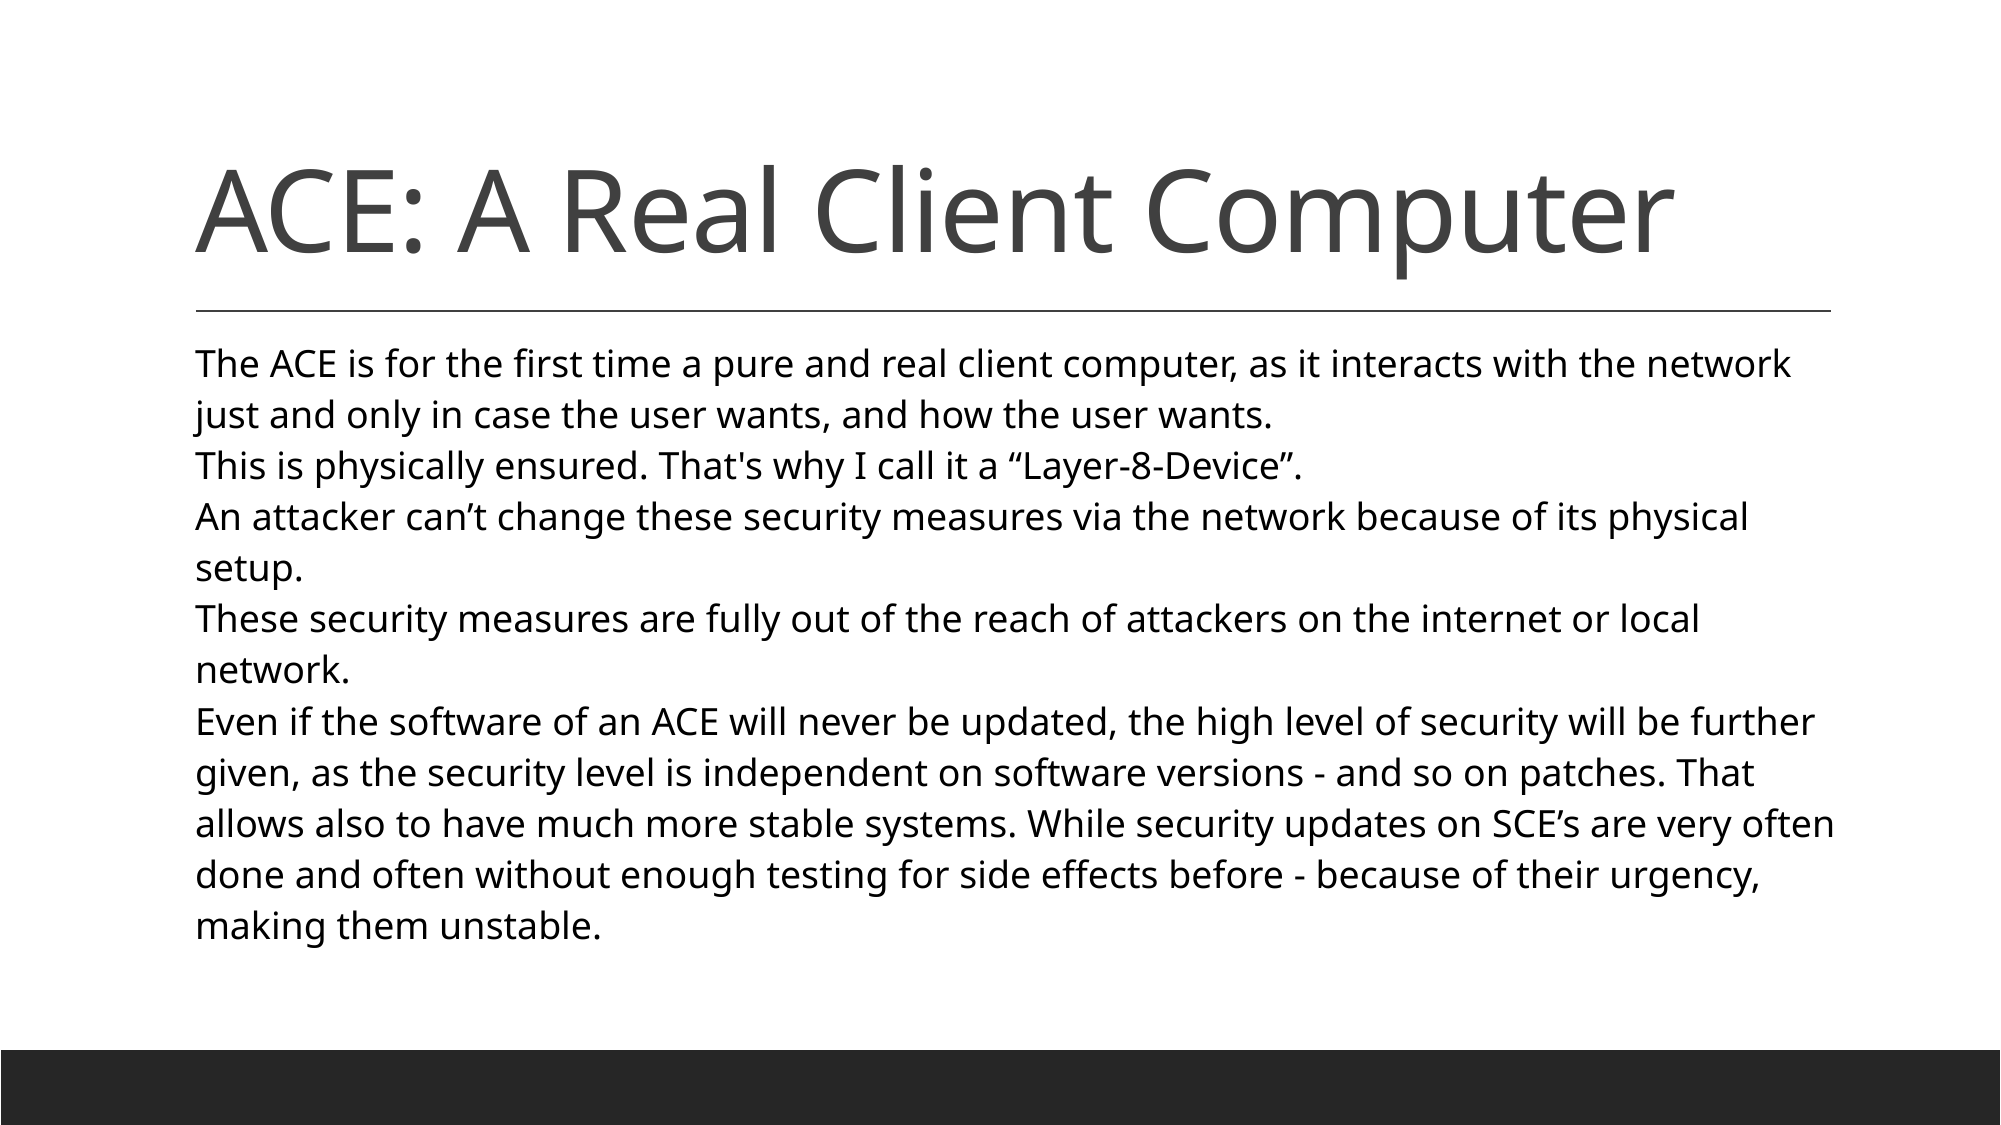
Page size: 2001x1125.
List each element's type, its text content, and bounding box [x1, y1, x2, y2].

title ACE: A Real Client Computer [180, 47, 1831, 286]
text_box The ACE is for the first time a pure and real client computer, as it interacts with the network just and only in case the user wants, and how the user wants. This is physically ensured. That's why I call it a “Layer-8-Device”. An attacker can’t change these security measures via the network because of its physical setup. These security measures are fully out of the reach of attackers on the internet or local network. Even if the software of an ACE will never be updated, the high level of security will be further given, as the security level is independent on software versions - and so on patches. That allows also to have much more stable systems. While security updates on SCE’s are very often done and often without enough testing for side effects before - because of their urgency, making them unstable. [180, 330, 1856, 850]
